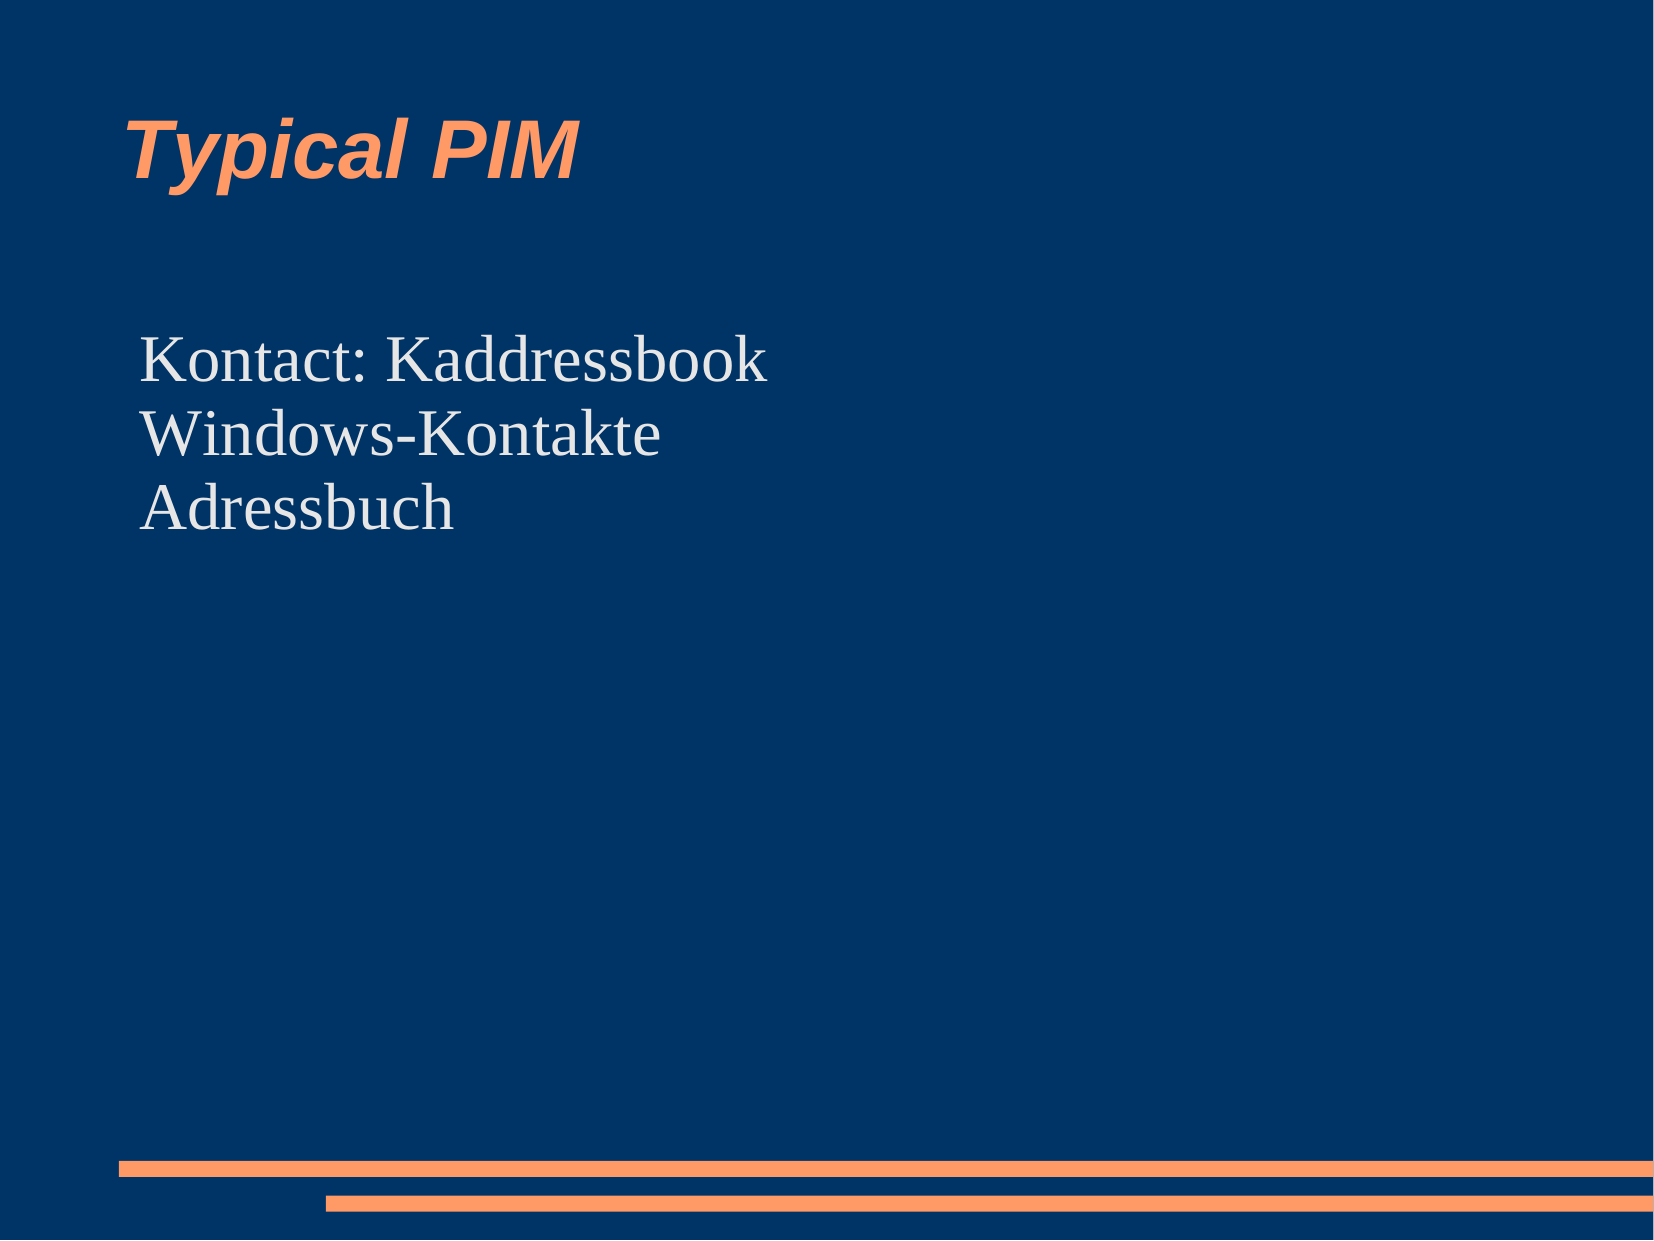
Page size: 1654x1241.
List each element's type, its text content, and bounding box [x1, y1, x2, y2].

title Typical PIM [121, 53, 1534, 247]
list Kontact: Kaddressbook Windows-Kontakte Adressbuch [121, 322, 1561, 1118]
